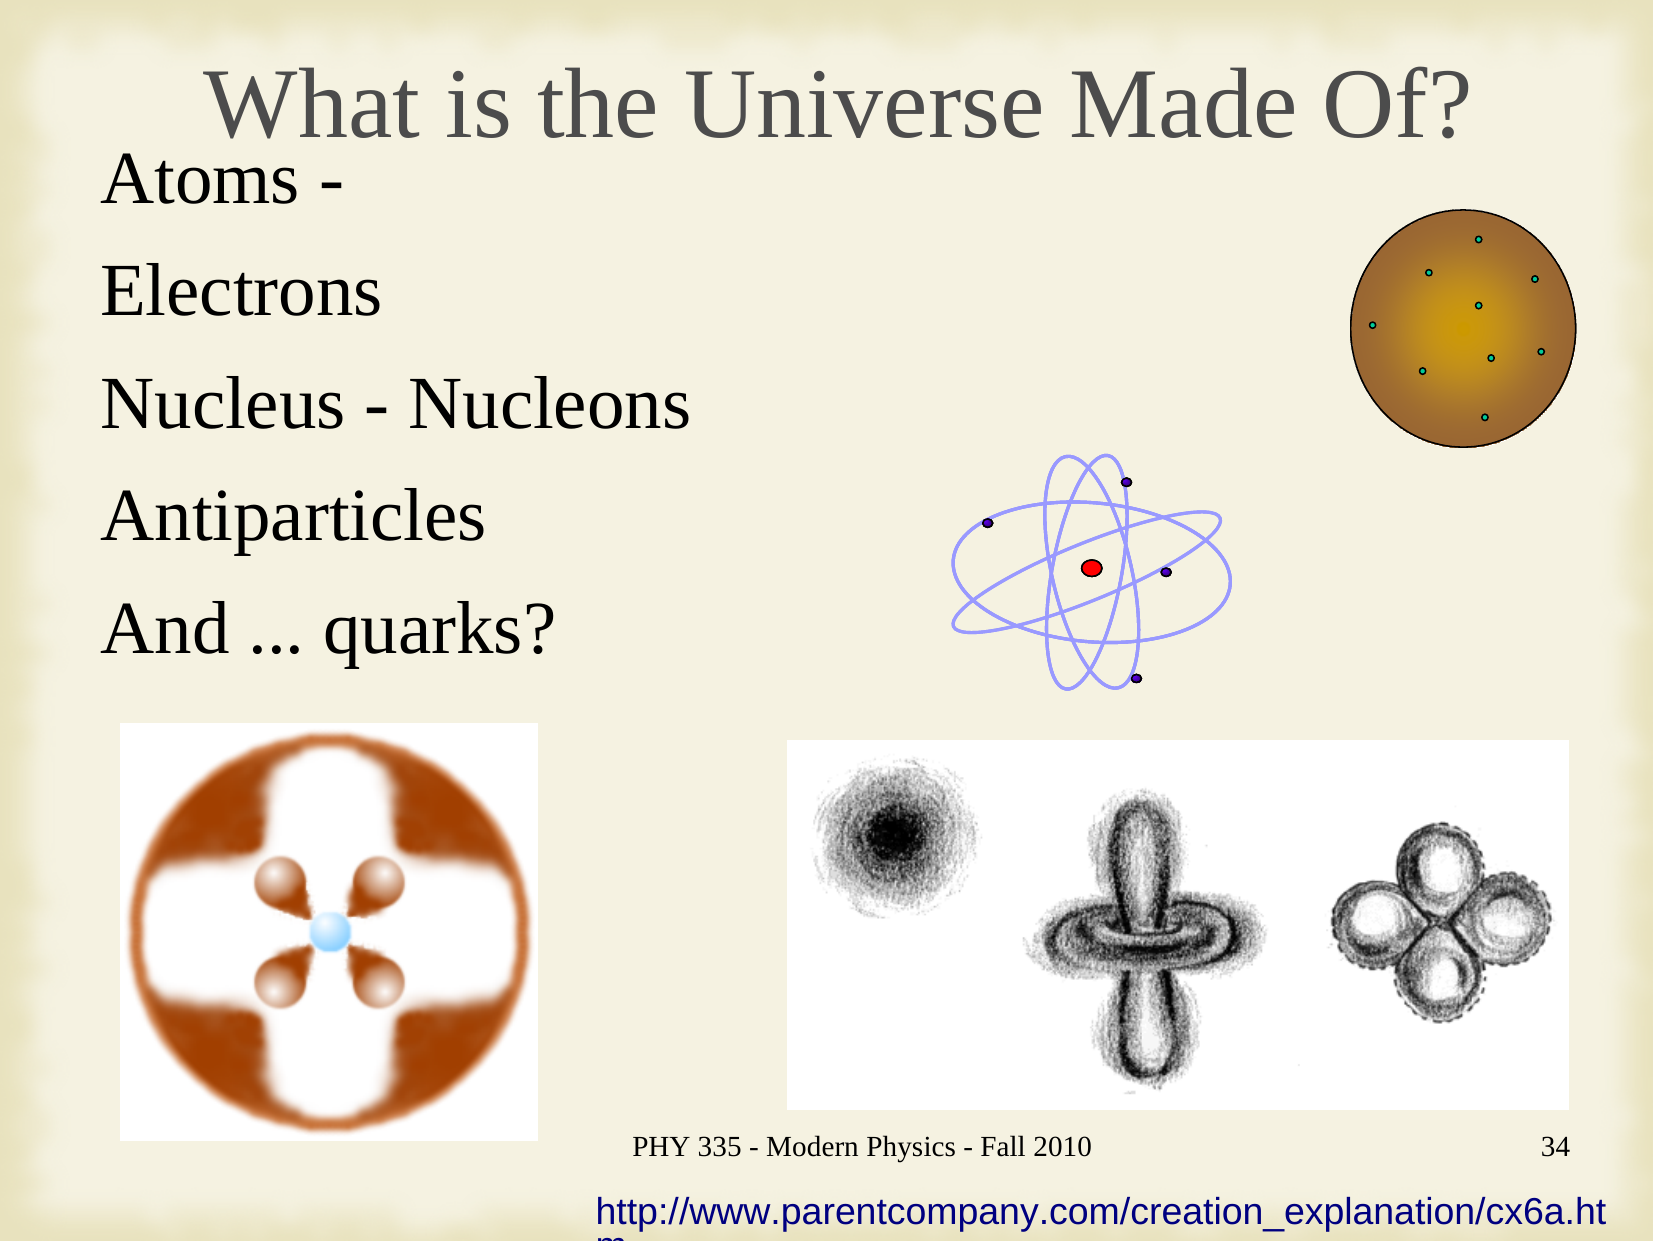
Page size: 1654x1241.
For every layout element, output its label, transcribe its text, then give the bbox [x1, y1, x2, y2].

list Atoms - Electrons Nucleus - Nucleons Antiparticles And ... quarks? [82, 136, 901, 674]
title What is the Universe Made Of? [166, 0, 1512, 208]
text_box http://www.parentcompany.com/creation_explanation/cx6a.htm [580, 1183, 1650, 1241]
picture [0, 0, 1653, 1241]
